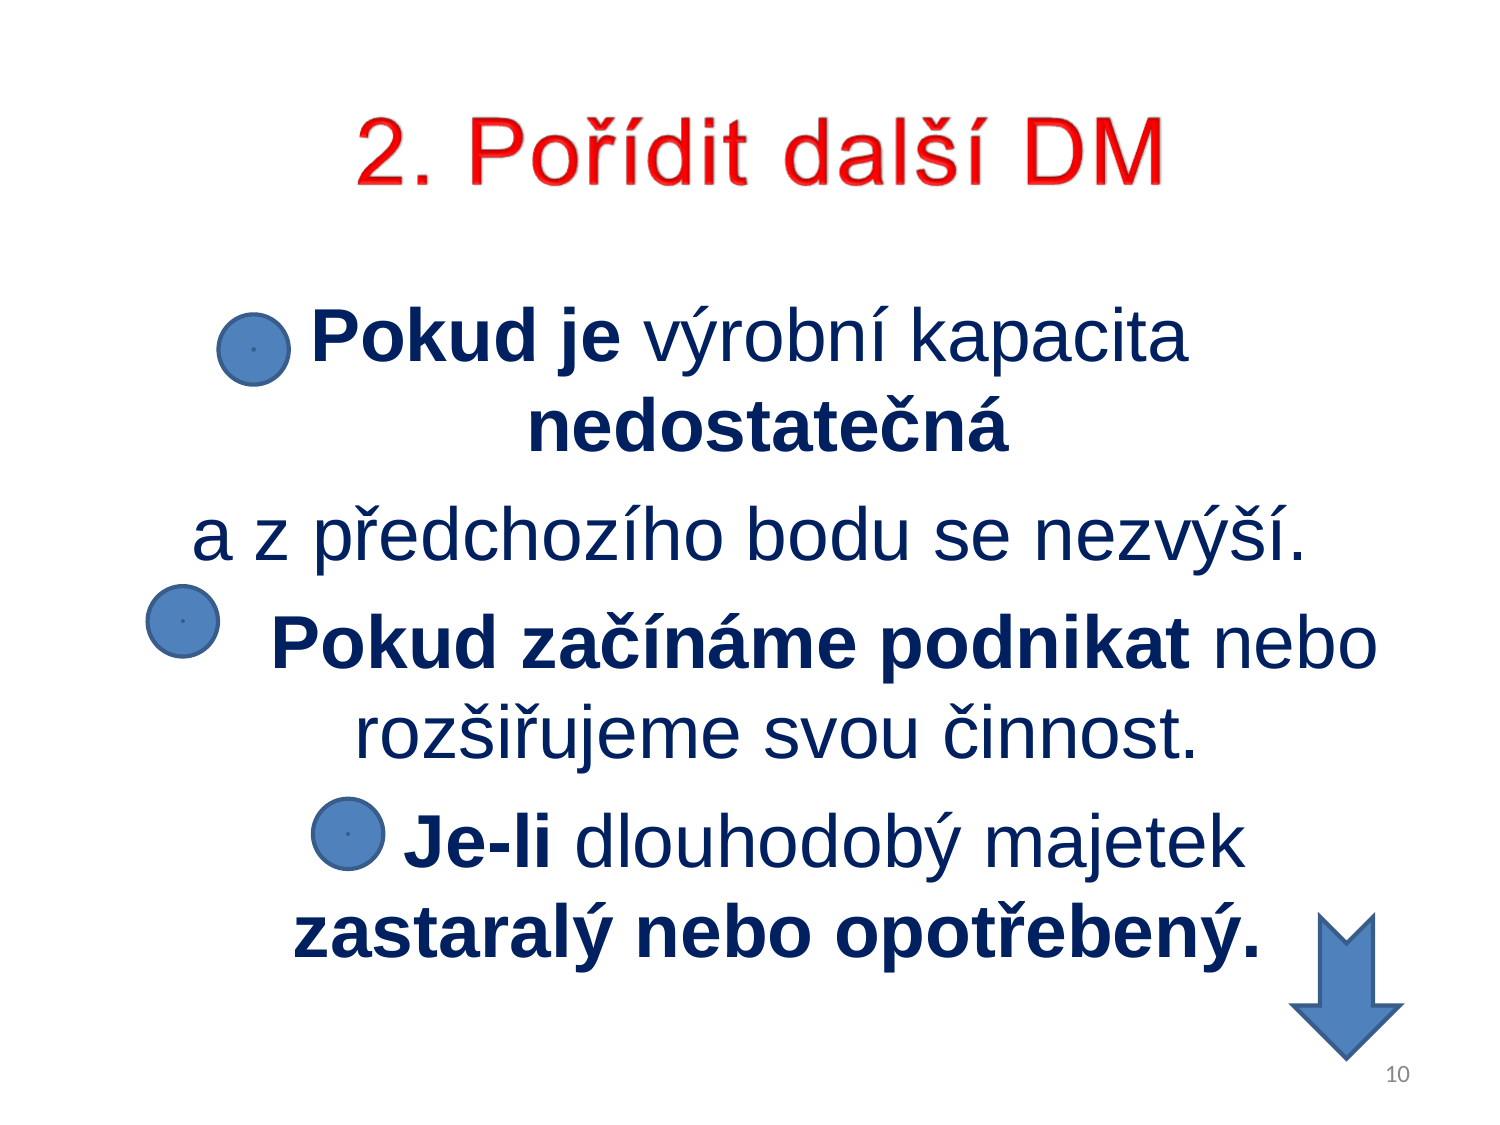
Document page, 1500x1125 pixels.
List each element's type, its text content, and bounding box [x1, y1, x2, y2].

text_box [218, 314, 289, 385]
text_box [1293, 916, 1400, 1059]
text_box <číslo> [1074, 1042, 1426, 1103]
text_box [312, 798, 384, 869]
list Pokud je výrobní kapacita nedostatečná a z předchozího bodu se nezvýší. Pokud začínáme podnikat nebo rozšiřujeme svou činnost. Je-li dlouhodobý majetek zastaralý nebo opotřebený. [75, 278, 1426, 1089]
picture [296, 61, 1229, 217]
text_box [147, 586, 218, 657]
